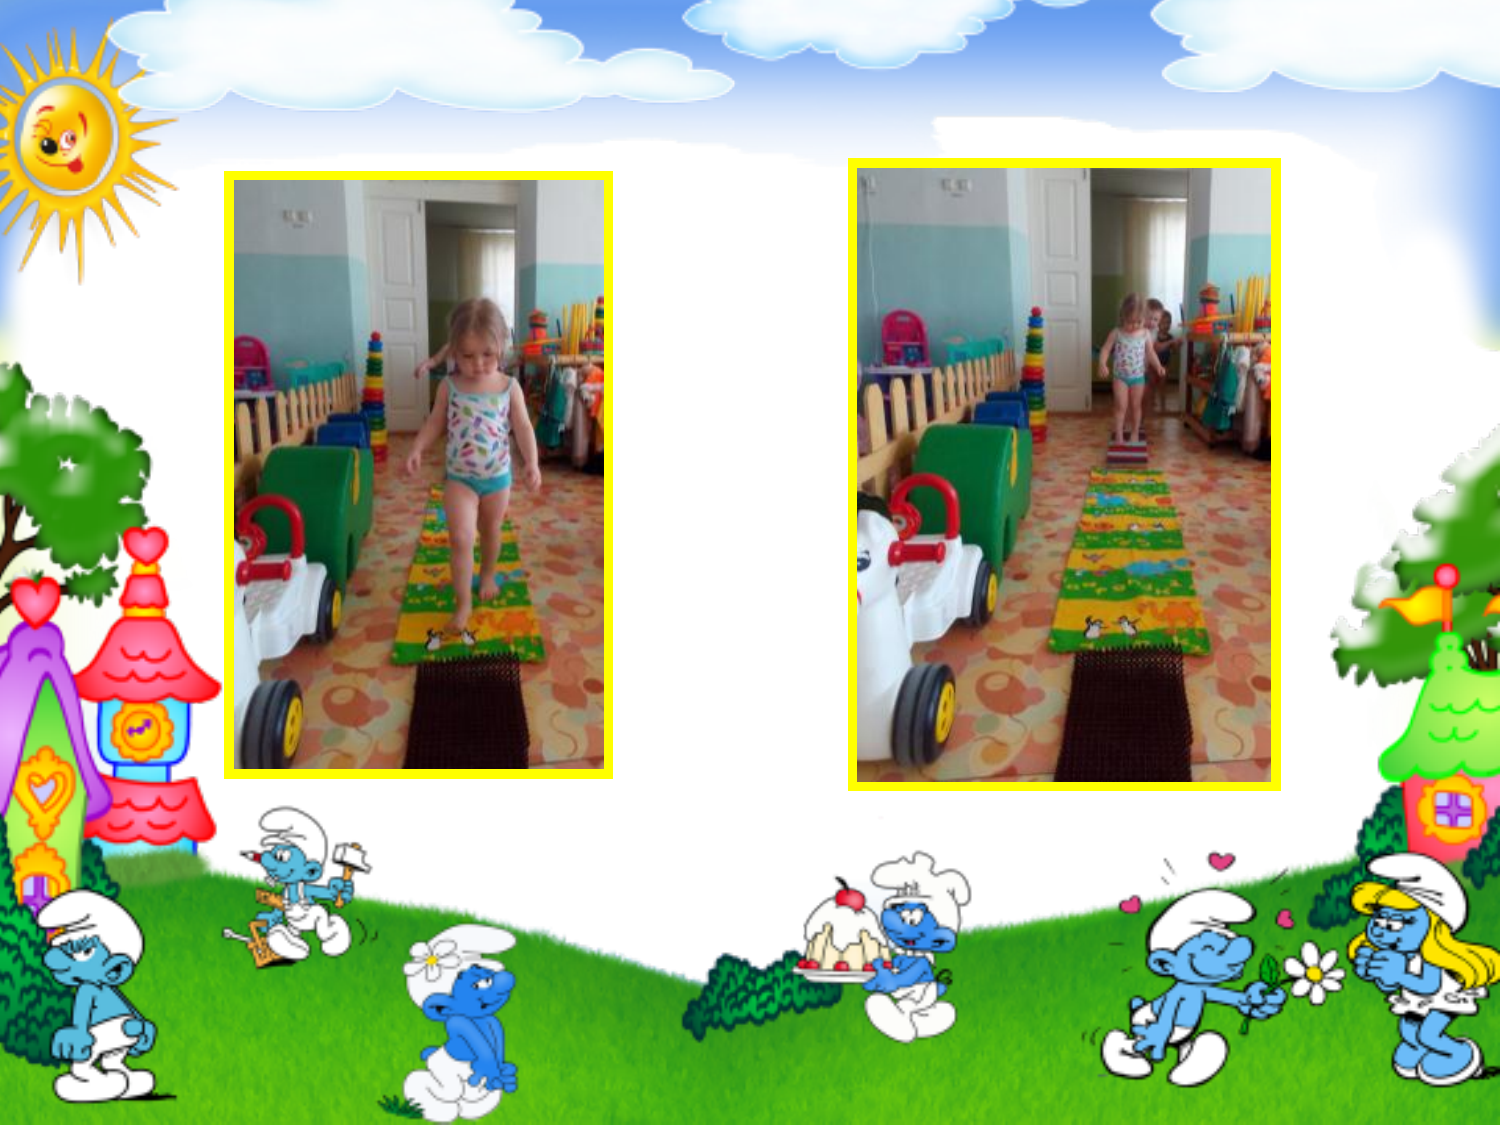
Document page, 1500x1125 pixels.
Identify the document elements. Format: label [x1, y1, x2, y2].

picture [857, 167, 1272, 782]
picture [233, 179, 604, 770]
